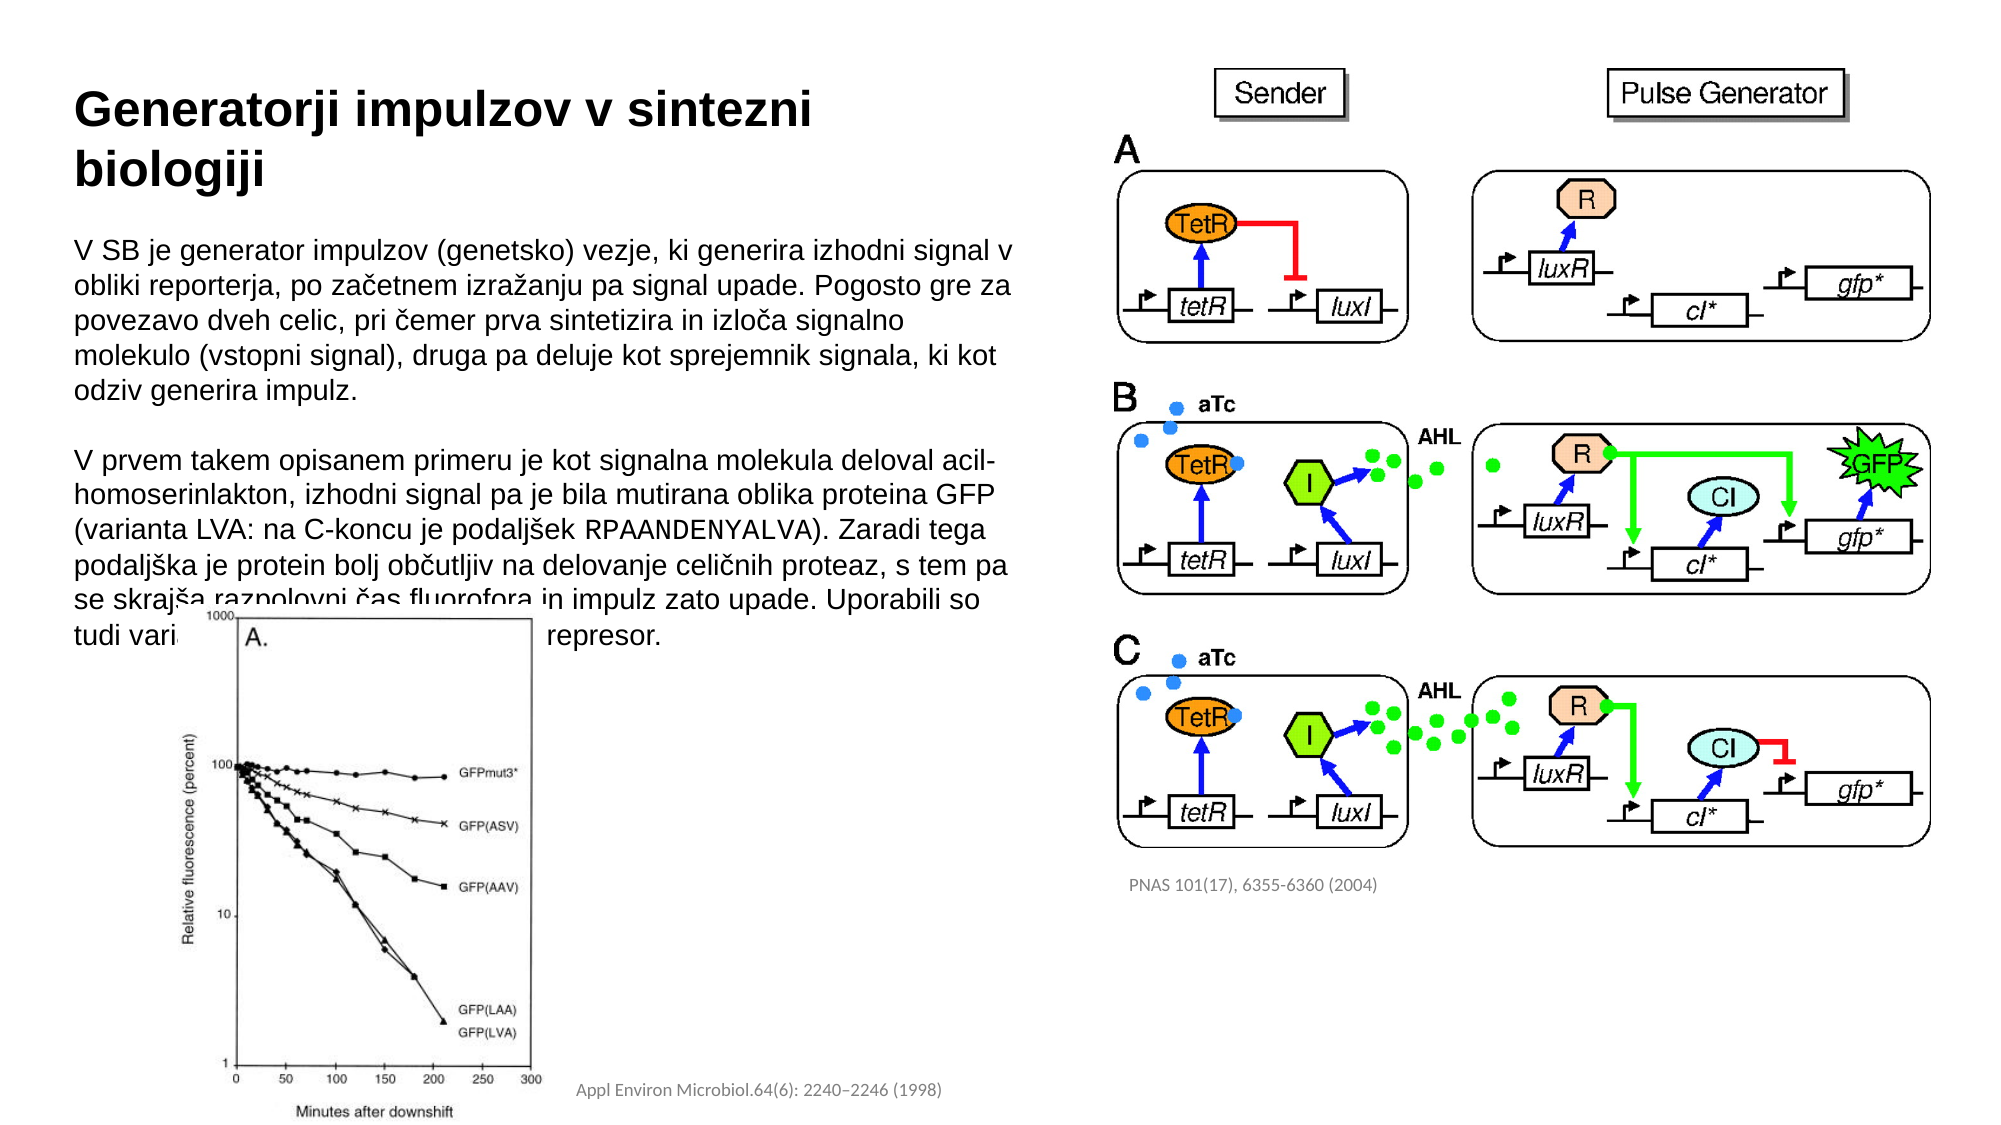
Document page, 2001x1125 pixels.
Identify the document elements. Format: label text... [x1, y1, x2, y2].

picture [178, 604, 547, 1125]
text_box PNAS 101(17), 6355-6360 (2004) [1114, 865, 1398, 903]
text_box Appl Environ Microbiol.64(6): 2240–2246 (1998) [561, 1070, 958, 1108]
picture [1114, 68, 1931, 848]
text_box Generatorji impulzov v sintezni biologiji V SB je generator impulzov (genetsko) vezje, ki generira izhodni signal v obliki reporterja, po začetnem izražanju pa signal upade. Pogosto gre za povezavo dveh celic, pri čemer prva sintetizira in izloča signalno molekulo (vstopni signal), druga pa deluje kot sprejemnik signala, ki kot odziv generira impulz. V prvem takem opisanem primeru je kot signalna molekula deloval acil-homoserinlakton, izhodni signal pa je bila mutirana oblika proteina GFP (varianta LVA: na C-koncu je podaljšek RPAANDENYALVA). Zaradi tega podaljška je protein bolj občutljiv na delovanje celičnih proteaz, s tem pa se skrajša razpolovni čas fluorofora in impulz zato upade. Uporabili so tudi varianto cI*, ki je manj učinkovit represor. [59, 68, 1035, 659]
